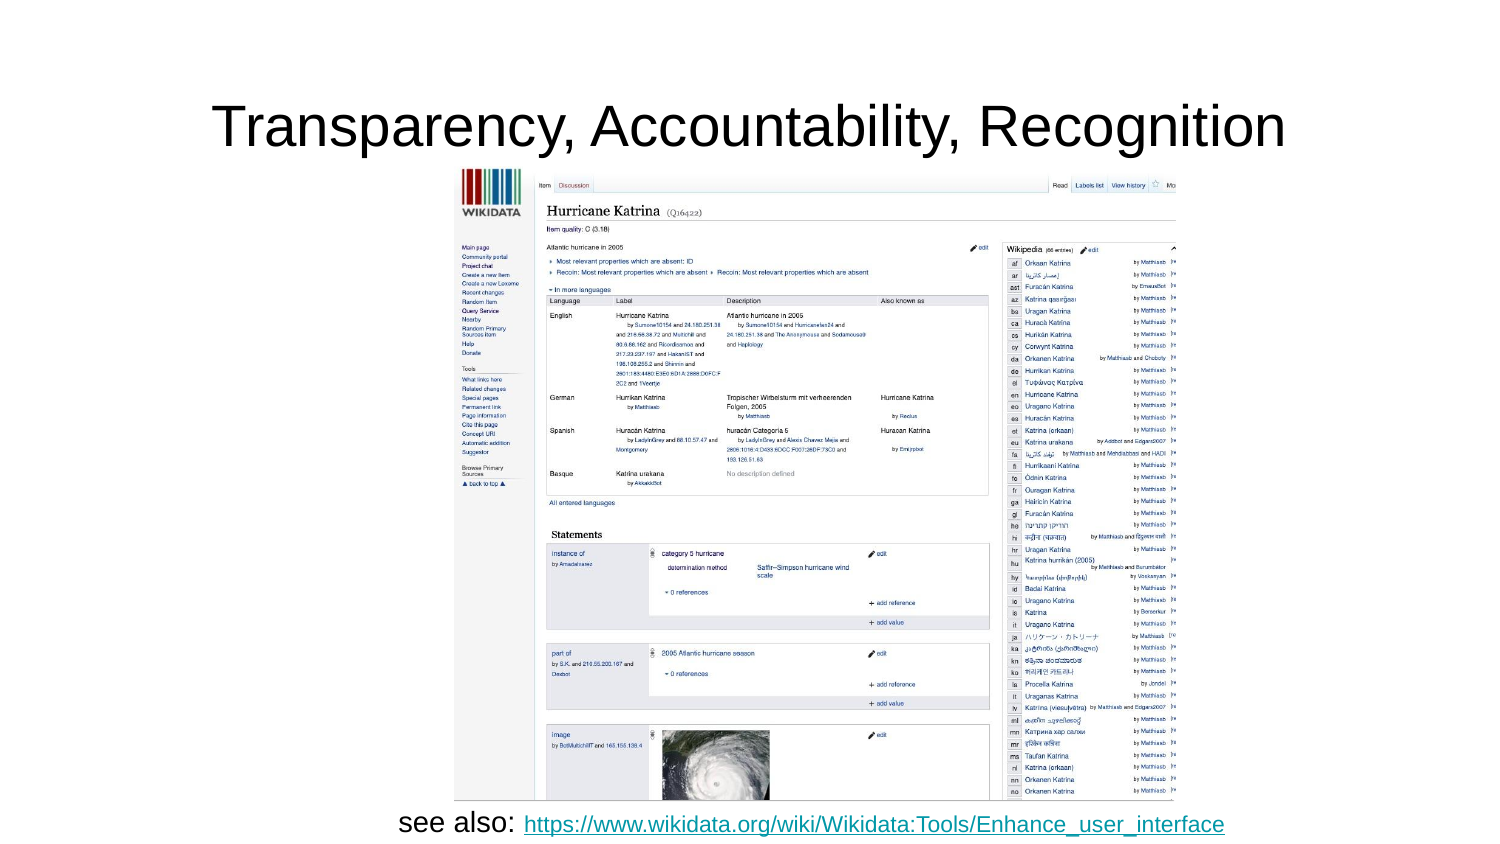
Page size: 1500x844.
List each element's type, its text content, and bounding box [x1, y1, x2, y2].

text_box see also: https://www.wikidata.org/wiki/Wikidata:Tools/Enhance_user_interface [383, 788, 1294, 832]
title Transparency, Accountability, Recognition [51, 72, 1449, 167]
picture [454, 166, 1176, 800]
